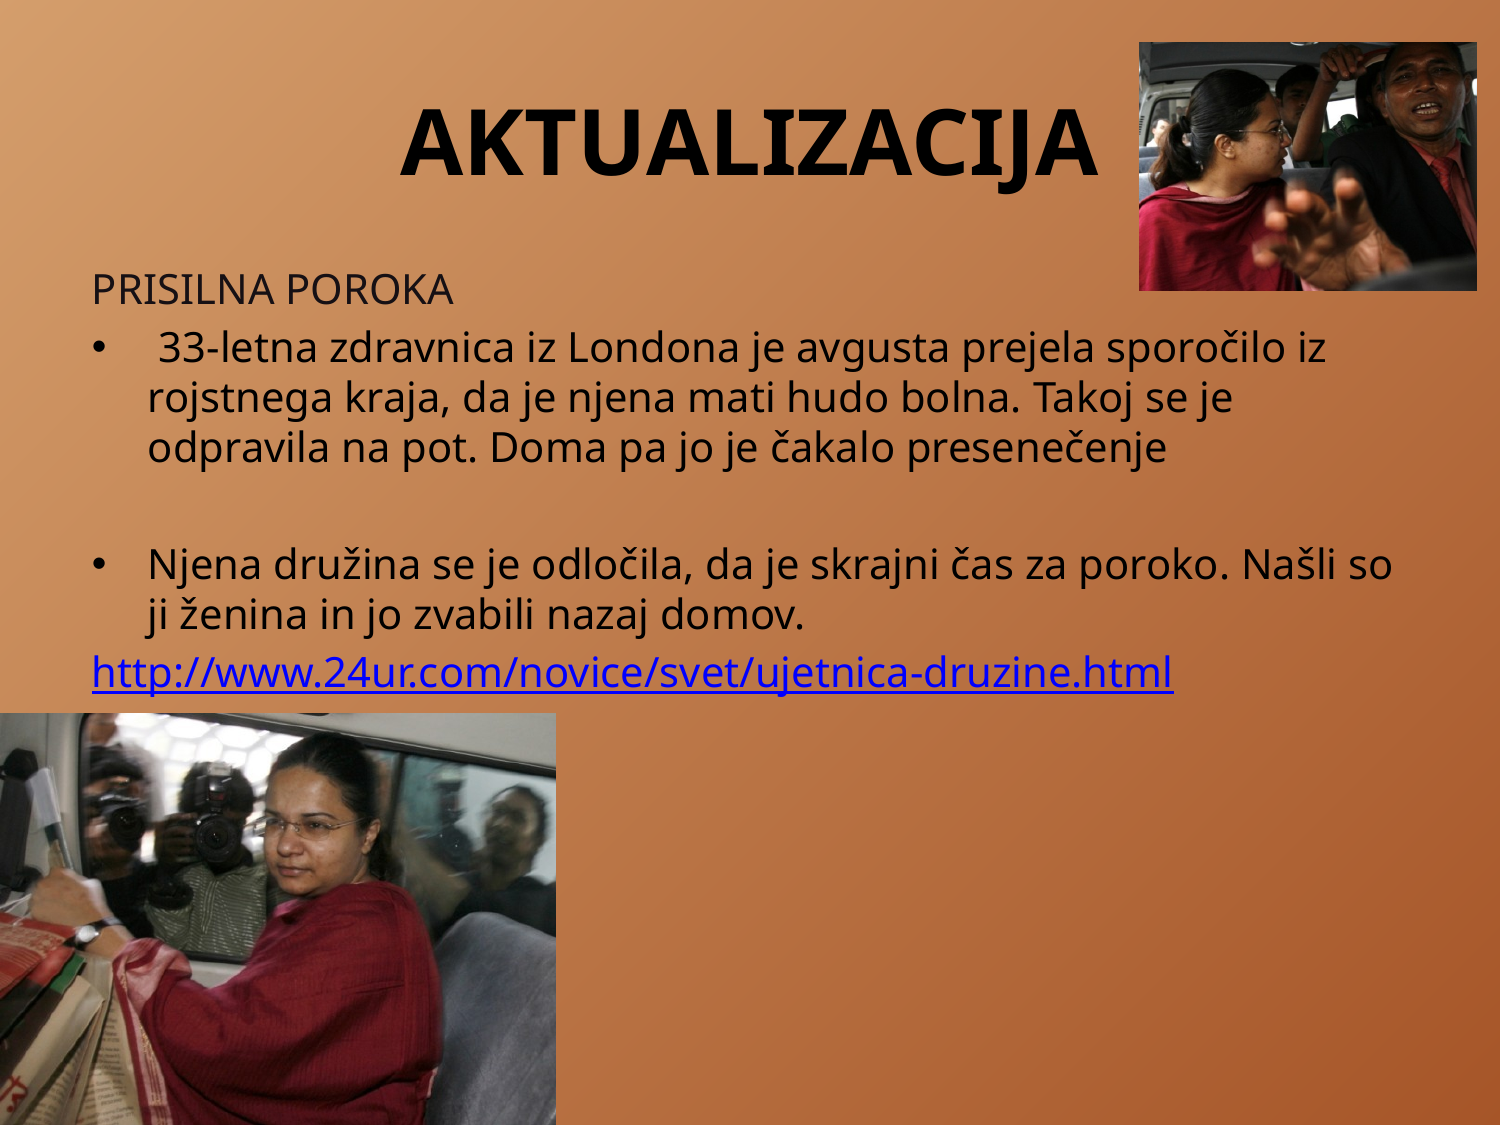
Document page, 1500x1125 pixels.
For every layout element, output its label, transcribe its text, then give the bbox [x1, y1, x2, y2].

picture [1139, 42, 1477, 291]
title AKTUALIZACIJA [75, 45, 1139, 233]
picture [0, 713, 556, 1125]
list PRISILNA POROKA 33-letna zdravnica iz Londona je avgusta prejela sporočilo iz rojstnega kraja, da je njena mati hudo bolna. Takoj se je odpravila na pot. Doma pa jo je čakalo presenečenje Njena družina se je odločila, da je skrajni čas za poroko. Našli so ji ženina in jo zvabili nazaj domov. http://www.24ur.com/novice/svet/ujetnica-druzine.html [76, 255, 1427, 998]
